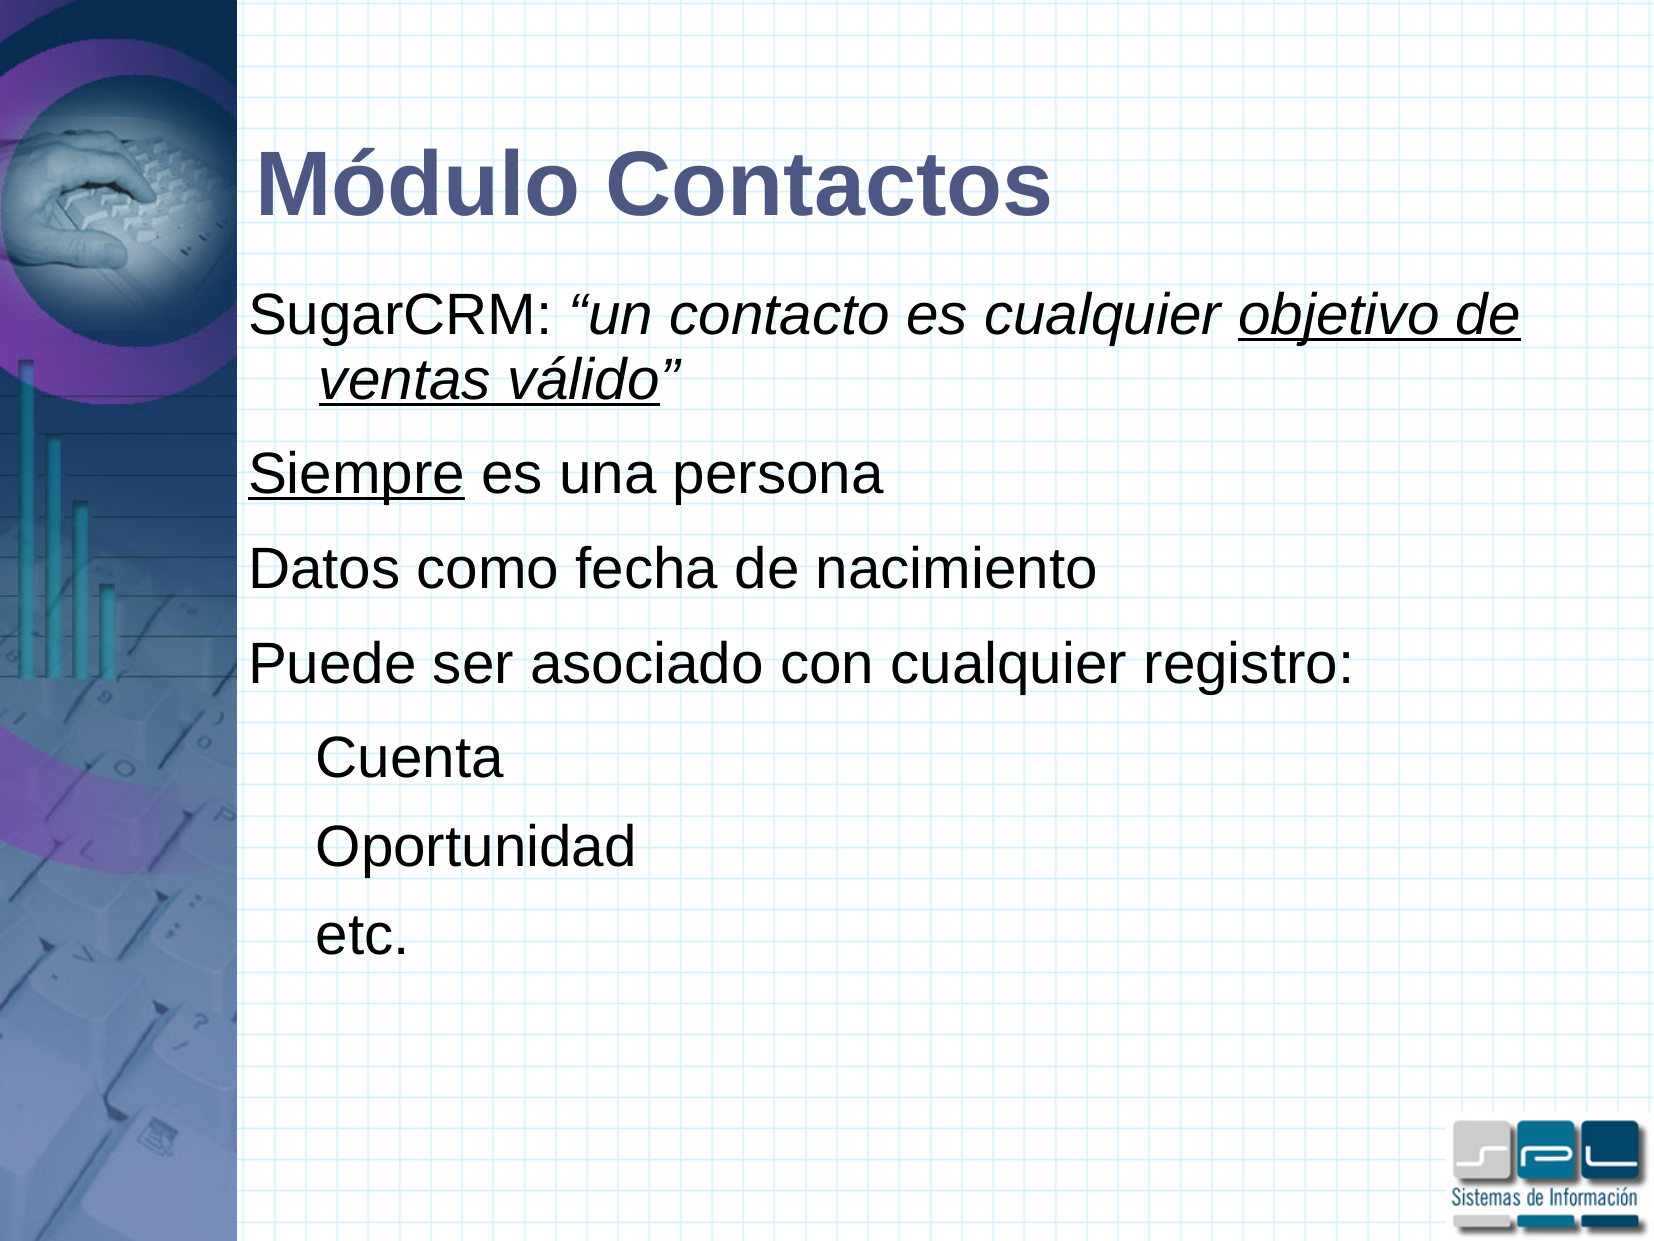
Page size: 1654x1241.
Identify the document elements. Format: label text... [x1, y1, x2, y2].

picture [0, 0, 1654, 1241]
list SugarCRM: “un contacto es cualquier objetivo de ventas válido” Siempre es una persona Datos como fecha de nacimiento Puede ser asociado con cualquier registro: Cuenta Oportunidad etc. [236, 281, 1616, 1063]
title Módulo Contactos [254, 131, 1640, 235]
